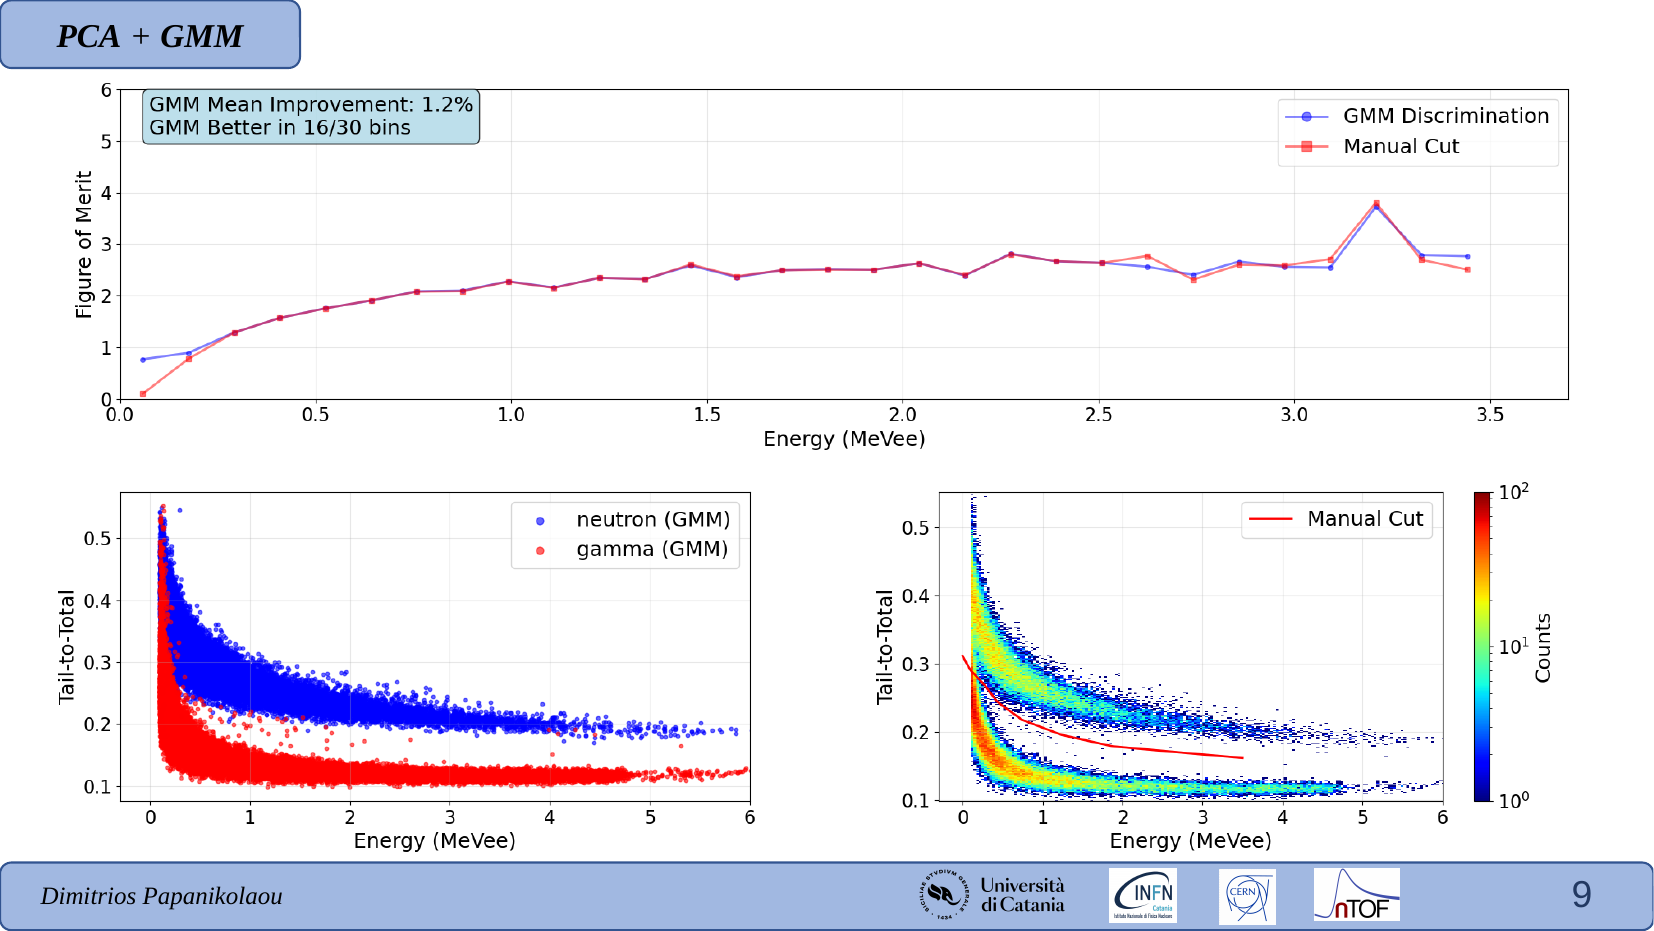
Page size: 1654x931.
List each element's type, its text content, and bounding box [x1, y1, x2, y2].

picture [37, 70, 1613, 931]
picture [1314, 868, 1400, 921]
text_box Dimitrios Papanikolaou [11, 874, 312, 917]
text_box PCA + GMM [0, 0, 301, 69]
picture [1219, 869, 1276, 925]
picture [1109, 868, 1177, 923]
text_box [1086, 862, 1654, 931]
text_box [0, 862, 898, 931]
